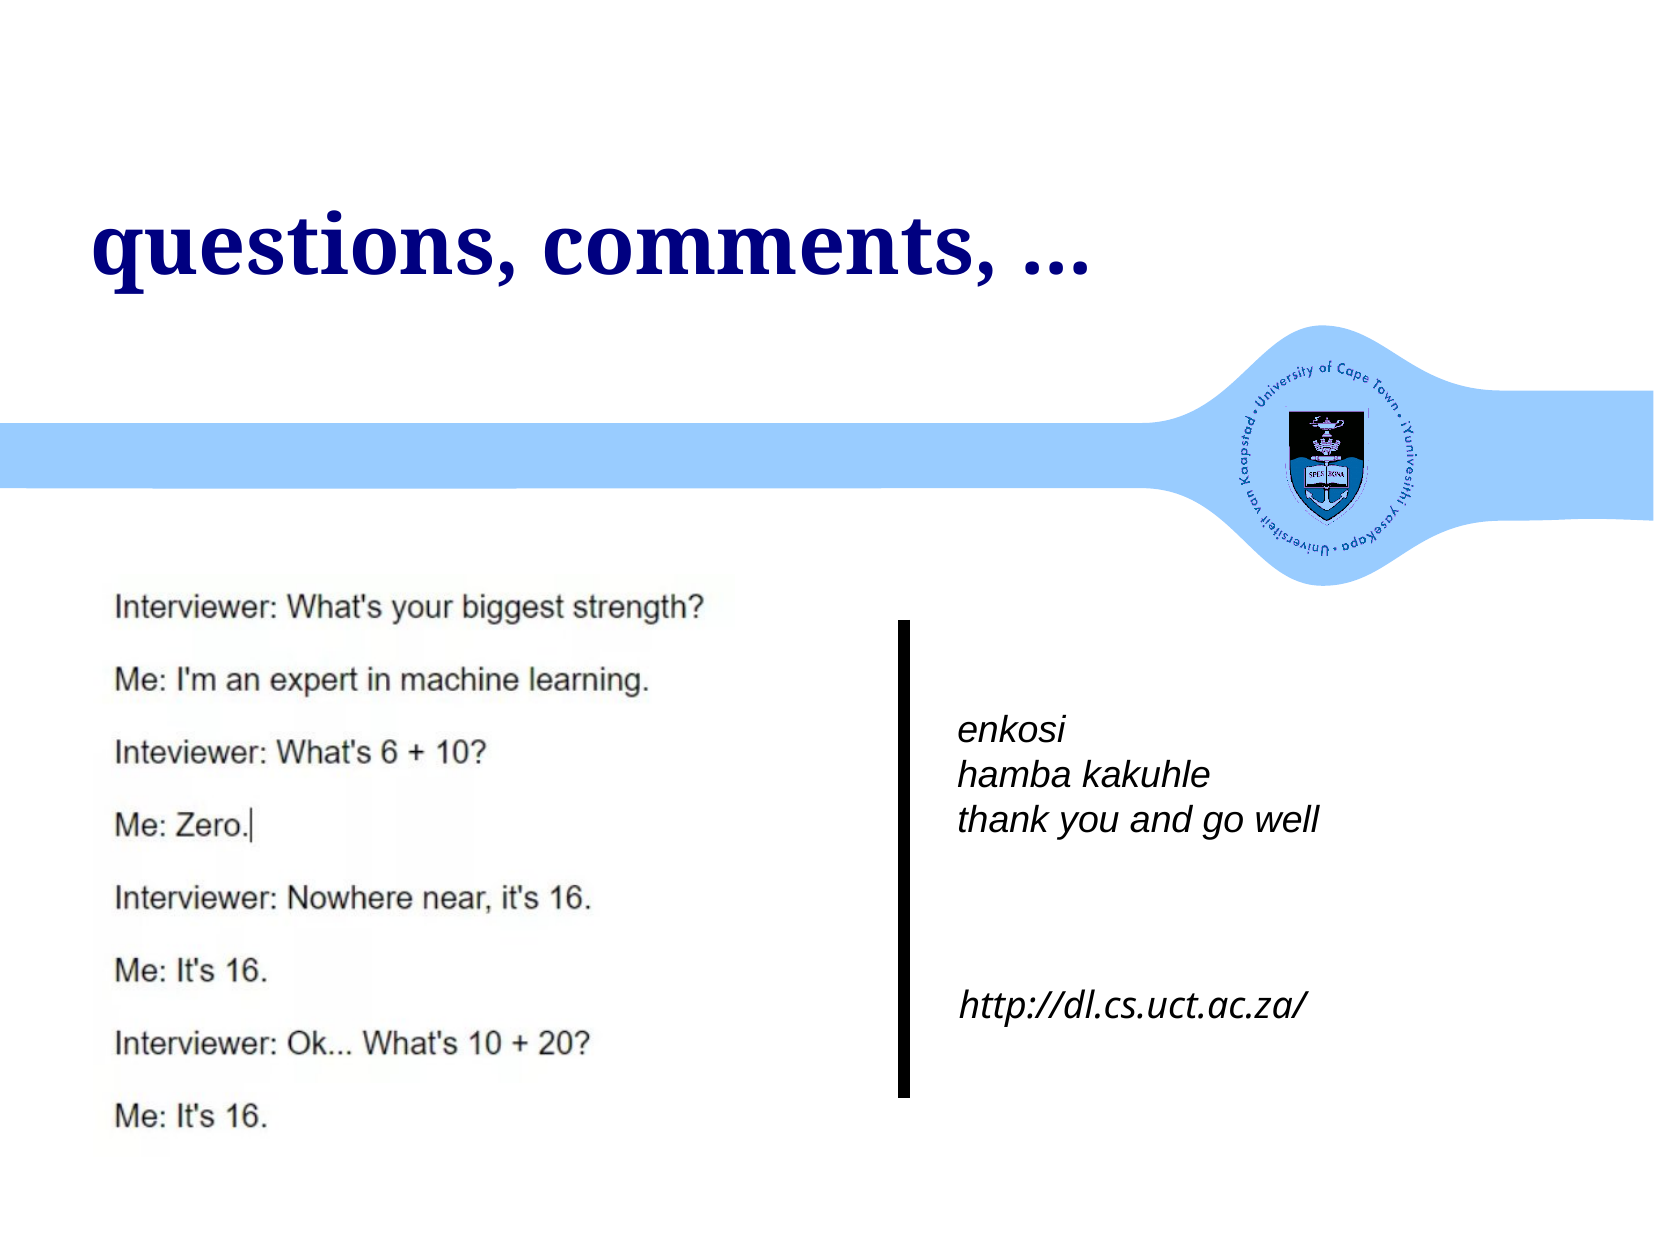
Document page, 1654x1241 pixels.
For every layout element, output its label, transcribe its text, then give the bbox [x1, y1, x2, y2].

title questions, comments, ... [90, 97, 1152, 387]
picture [93, 574, 735, 1157]
list http://dl.cs.uct.ac.za/ [958, 1001, 1448, 1062]
text_box enkosi hamba kakuhle thank you and go well [942, 697, 1558, 1001]
picture [1199, 336, 1440, 581]
